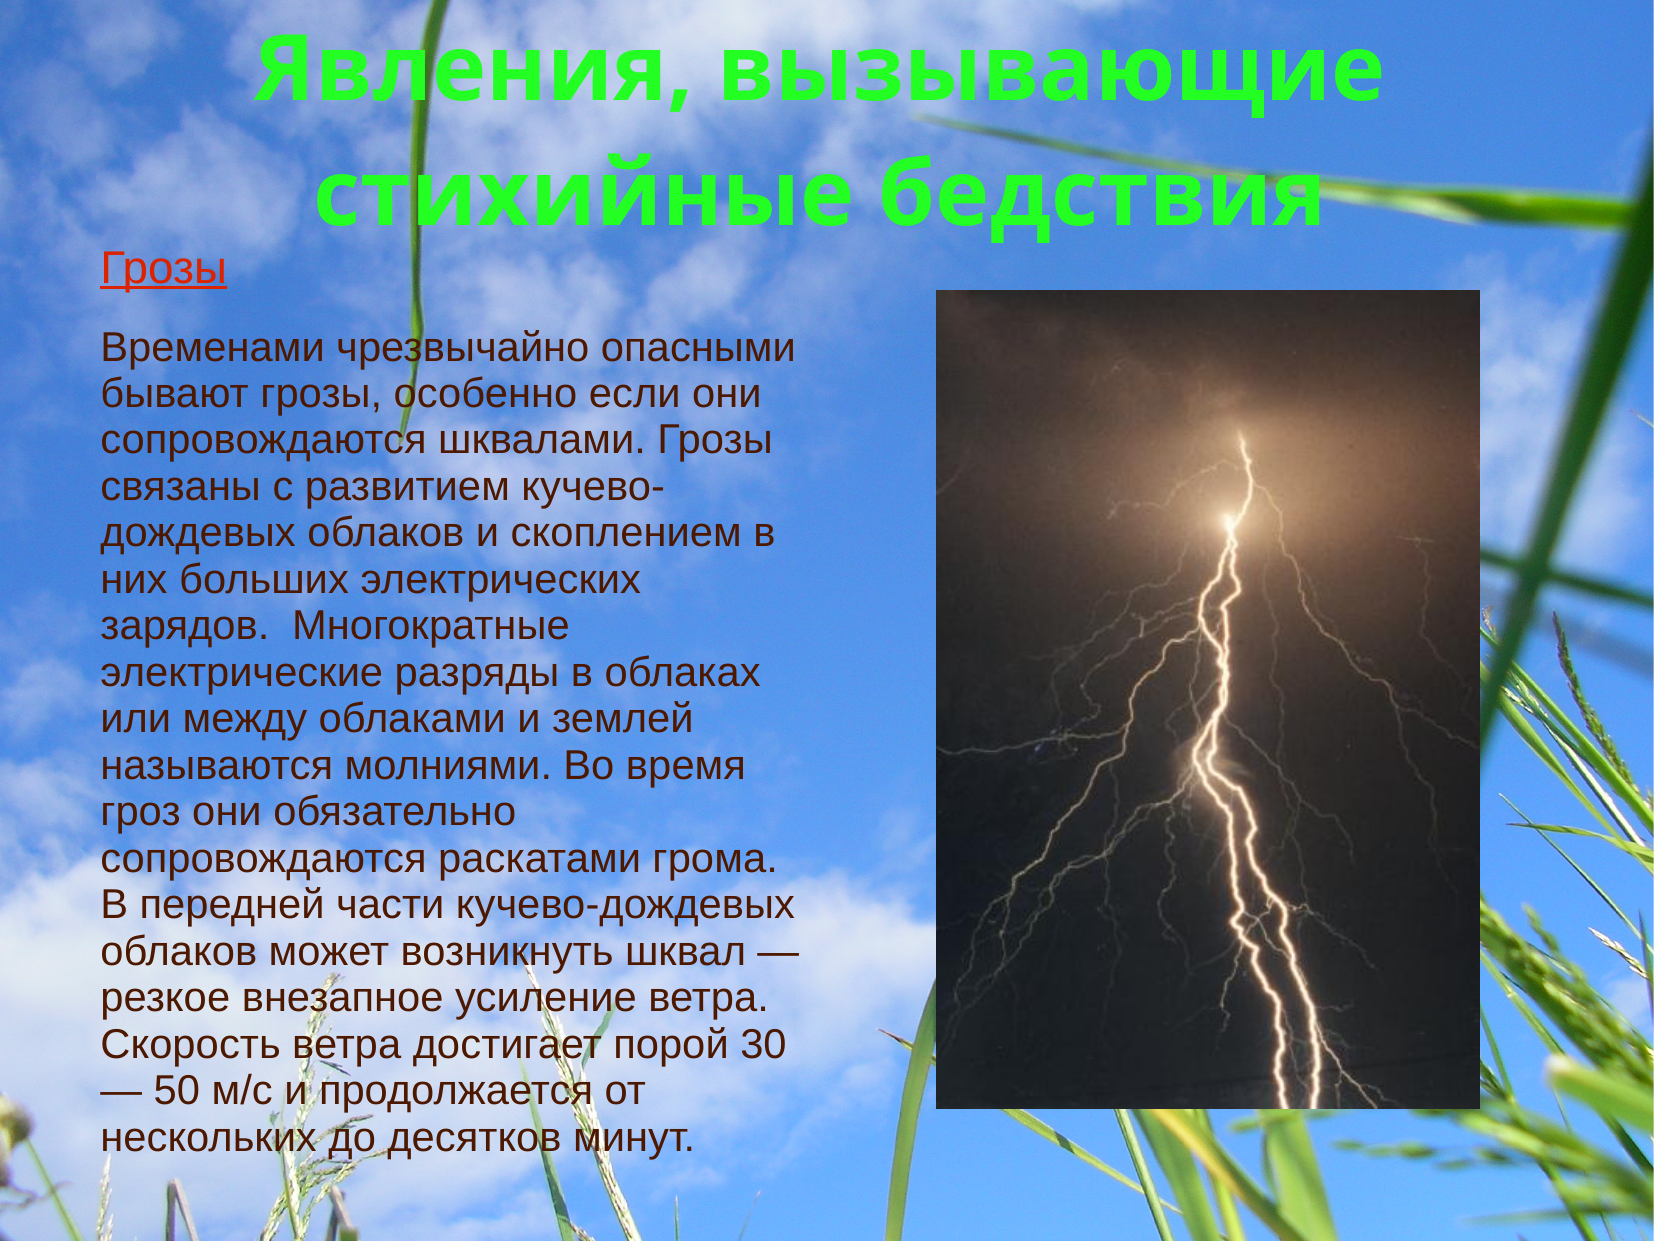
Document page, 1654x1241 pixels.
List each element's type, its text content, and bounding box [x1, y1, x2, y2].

list Грозы Временами чрезвычайно опасными бывают грозы, особенно если они сопровождаются шквалами. Грозы связаны с развитием кучево-дождевых облаков и скоплением в них больших электрических зарядов. Многократные электрические разряды в облаках или между облаками и землей называются молниями. Во время гроз они обязательно сопровождаются раскатами грома. В передней части кучево-дождевых облаков может возникнуть шквал — резкое внезапное усиление ветра. Скорость ветра достигает порой 30 — 50 м/с и продолжается от нескольких до десятков минут. [29, 242, 815, 1237]
picture [0, 0, 1654, 1241]
title Явления, вызывающие стихийные бедствия [76, 0, 1565, 256]
